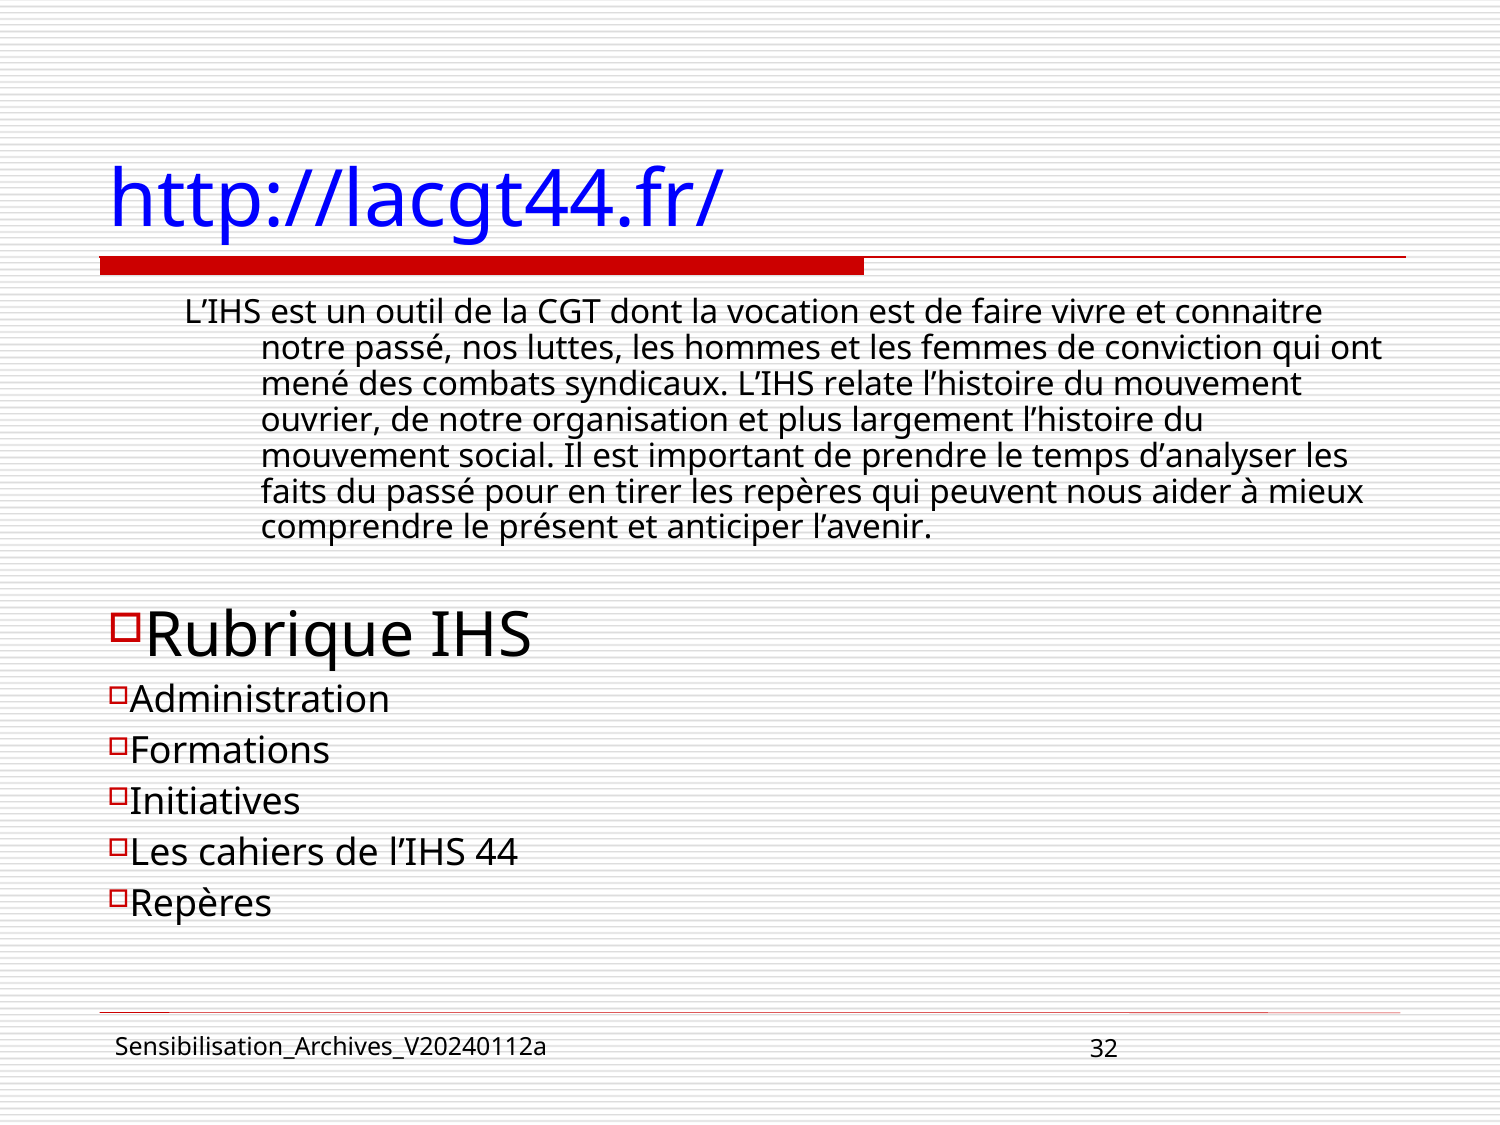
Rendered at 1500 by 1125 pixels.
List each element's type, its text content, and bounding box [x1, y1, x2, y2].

list L’IHS est un outil de la CGT dont la vocation est de faire vivre et connaitre notre passé, nos luttes, les hommes et les femmes de conviction qui ont mené des combats syndicaux. L’IHS relate l’histoire du mouvement ouvrier, de notre organisation et plus largement l’histoire du mouvement social. Il est important de prendre le temps d’analyser les faits du passé pour en tirer les repères qui peuvent nous aider à mieux comprendre le présent et anticiper l’avenir. Rubrique IHS Administration Formations Initiatives Les cahiers de l’IHS 44 Repères [92, 287, 1406, 988]
picture [0, 0, 1500, 1125]
text_box 33 [1074, 1024, 1400, 1103]
title http://lacgt44.fr/ [94, 50, 1407, 250]
text_box Sensibilisation_Archives_V20240112a [100, 1023, 989, 1101]
